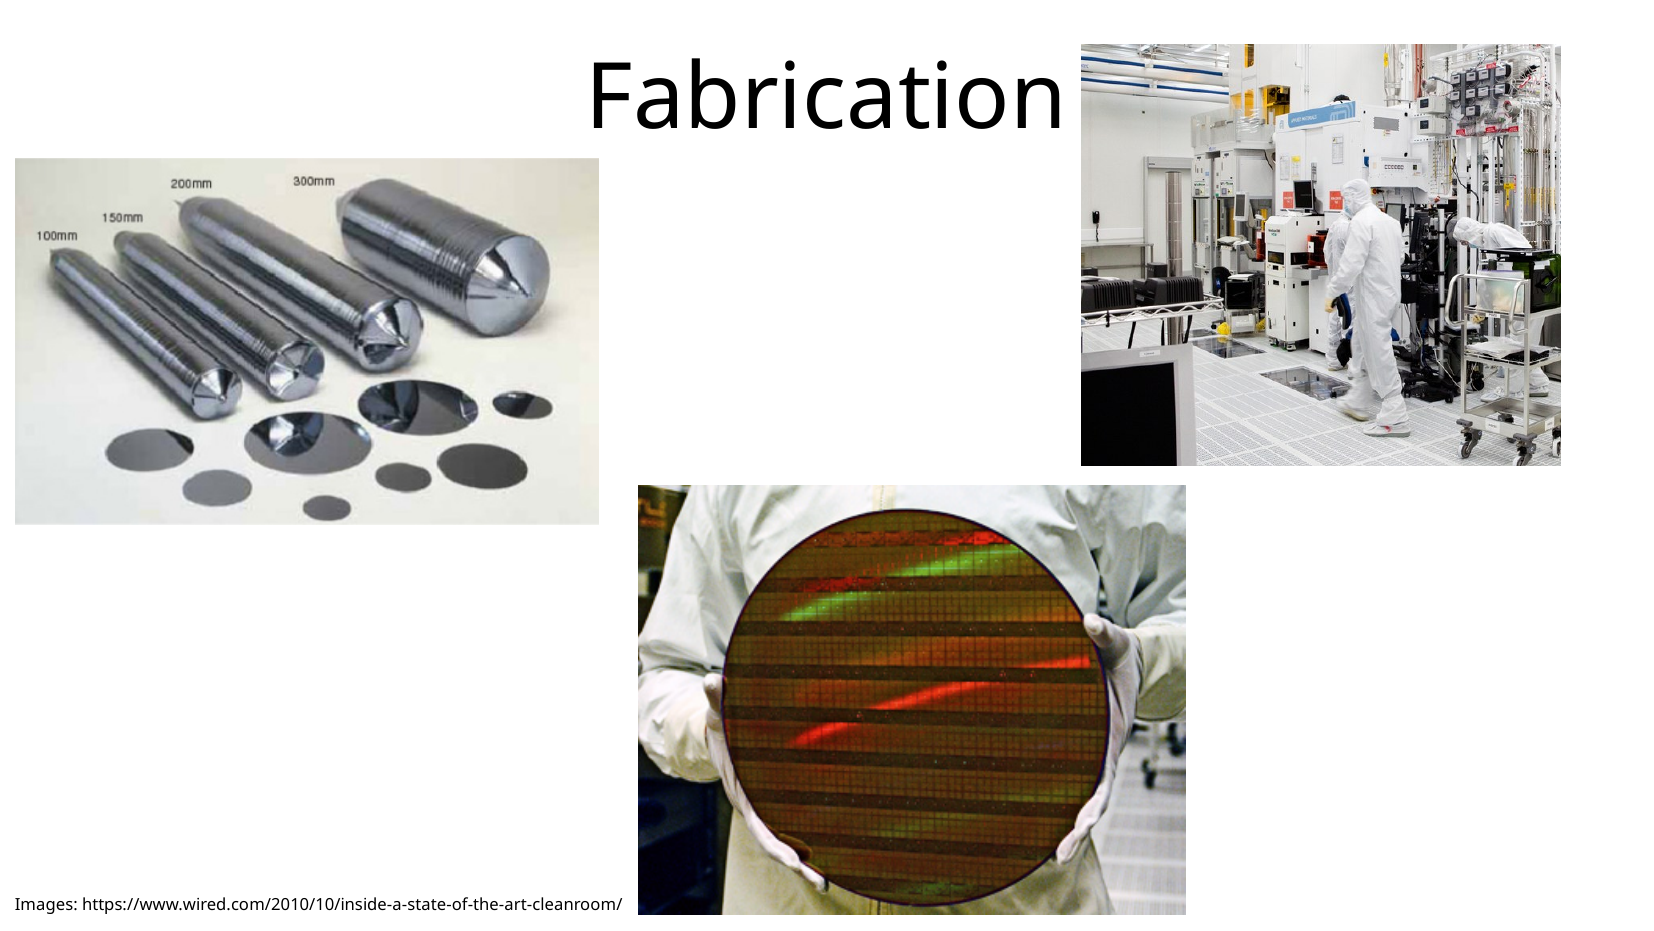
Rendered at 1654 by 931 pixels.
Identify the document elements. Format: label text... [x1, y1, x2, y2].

title Fabrication [82, 15, 1571, 171]
picture [1081, 44, 1561, 466]
picture [638, 485, 1186, 916]
text_box Images: https://www.wired.com/2010/10/inside-a-state-of-the-art-cleanroom/ [0, 885, 676, 931]
picture [15, 158, 599, 526]
